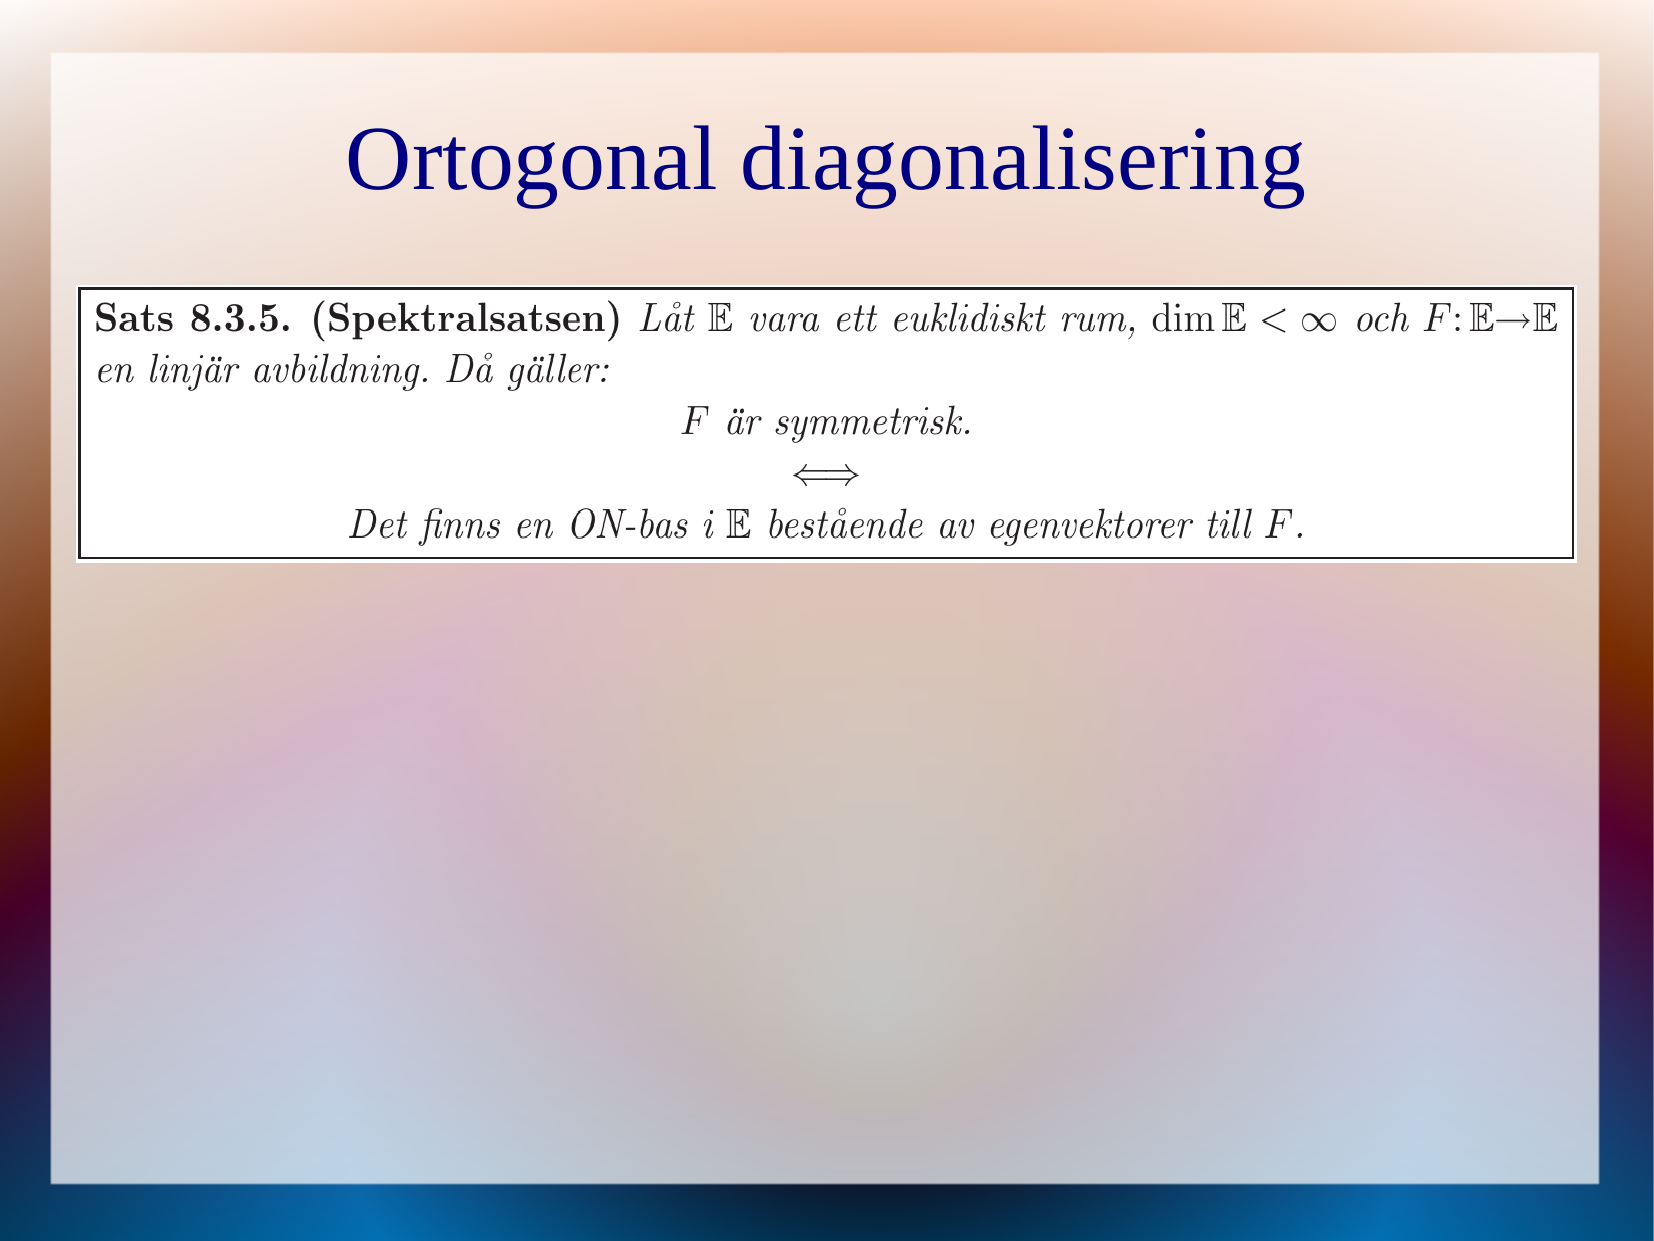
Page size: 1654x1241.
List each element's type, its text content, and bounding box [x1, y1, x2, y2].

title Ortogonal diagonalisering [82, 62, 1571, 256]
picture [0, 0, 1654, 1241]
